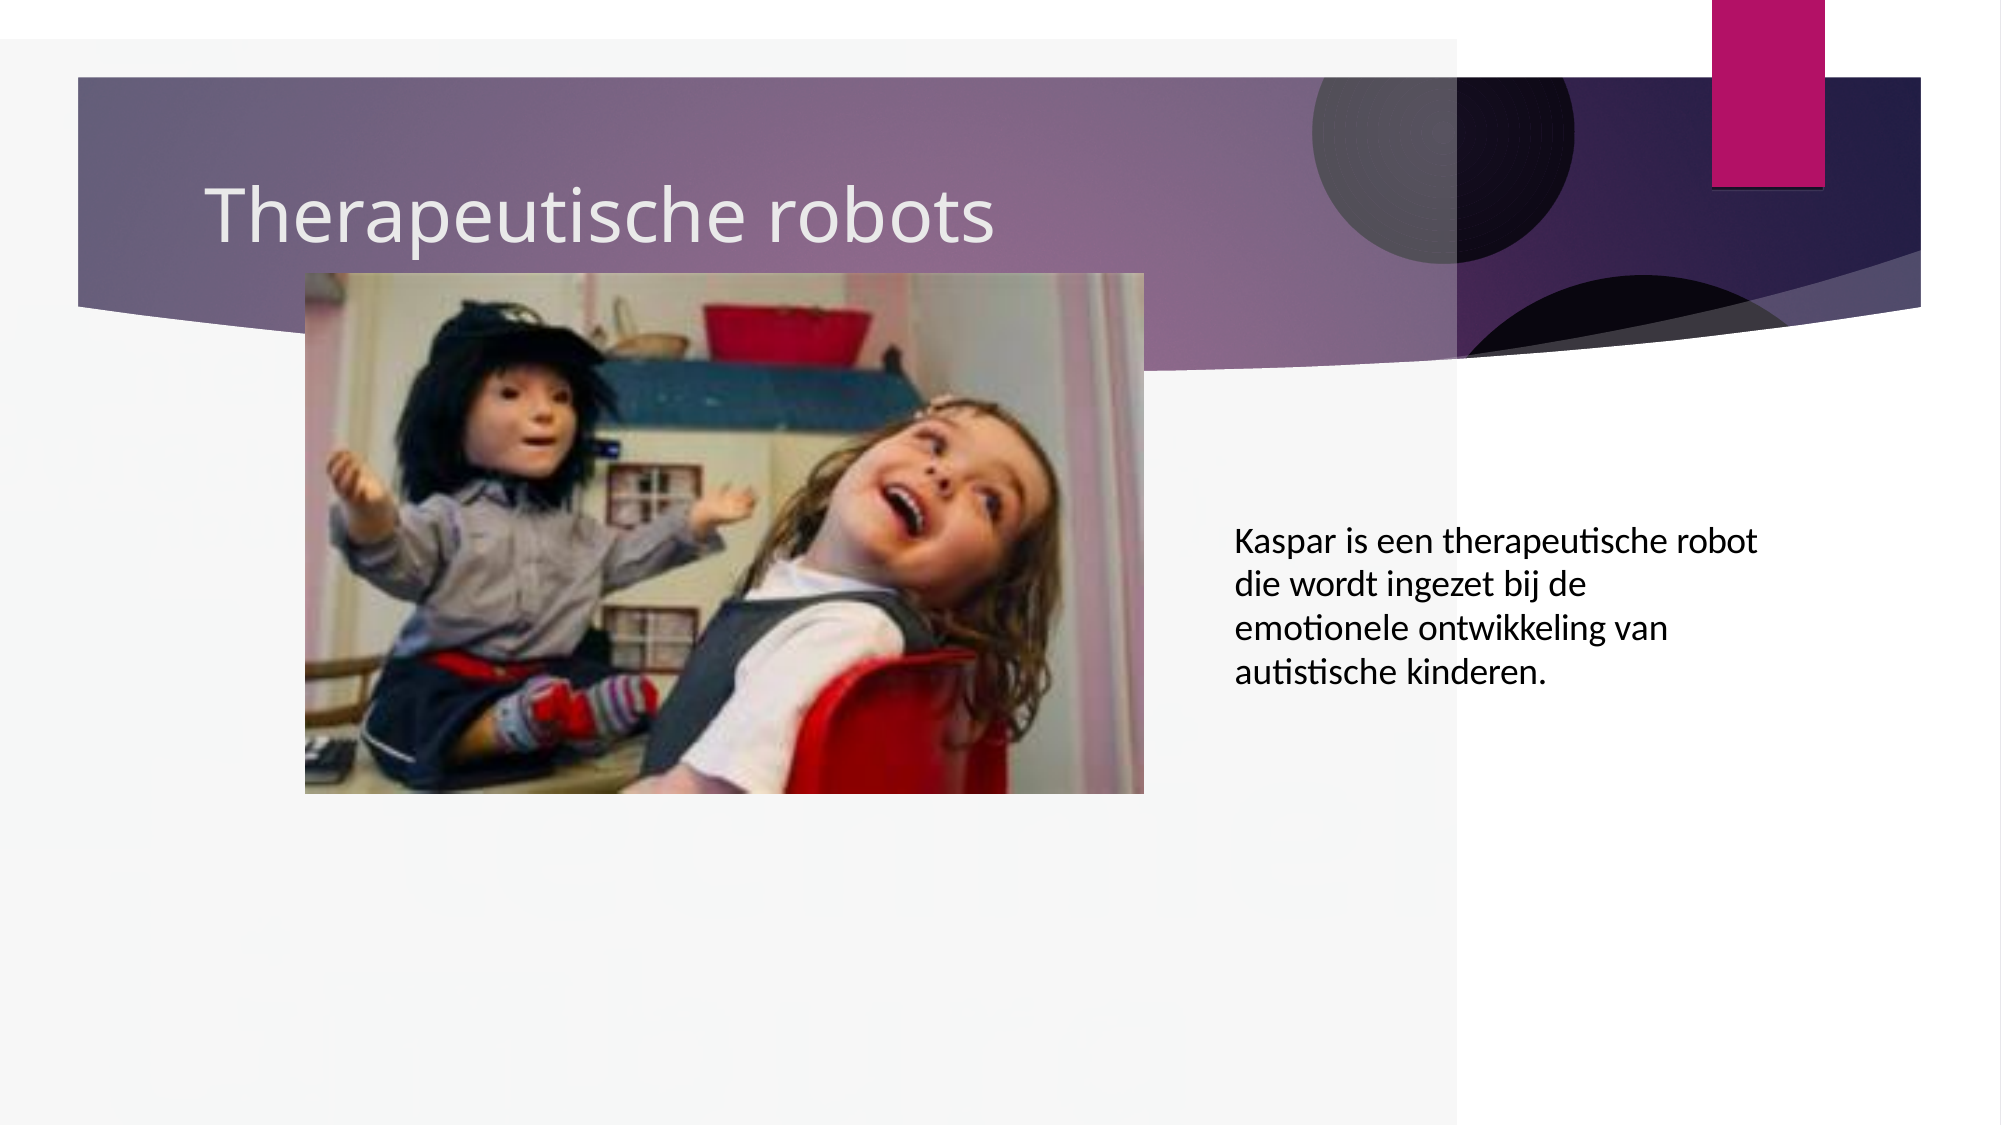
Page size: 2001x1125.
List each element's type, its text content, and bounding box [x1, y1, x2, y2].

title Therapeutische robots [1457, 159, 1627, 276]
text_box Kaspar is een therapeutische robot die wordt ingezet bij de emotionele ontwikkeling van autistische kinderen. [1185, 511, 1785, 700]
picture [0, 38, 1457, 1125]
